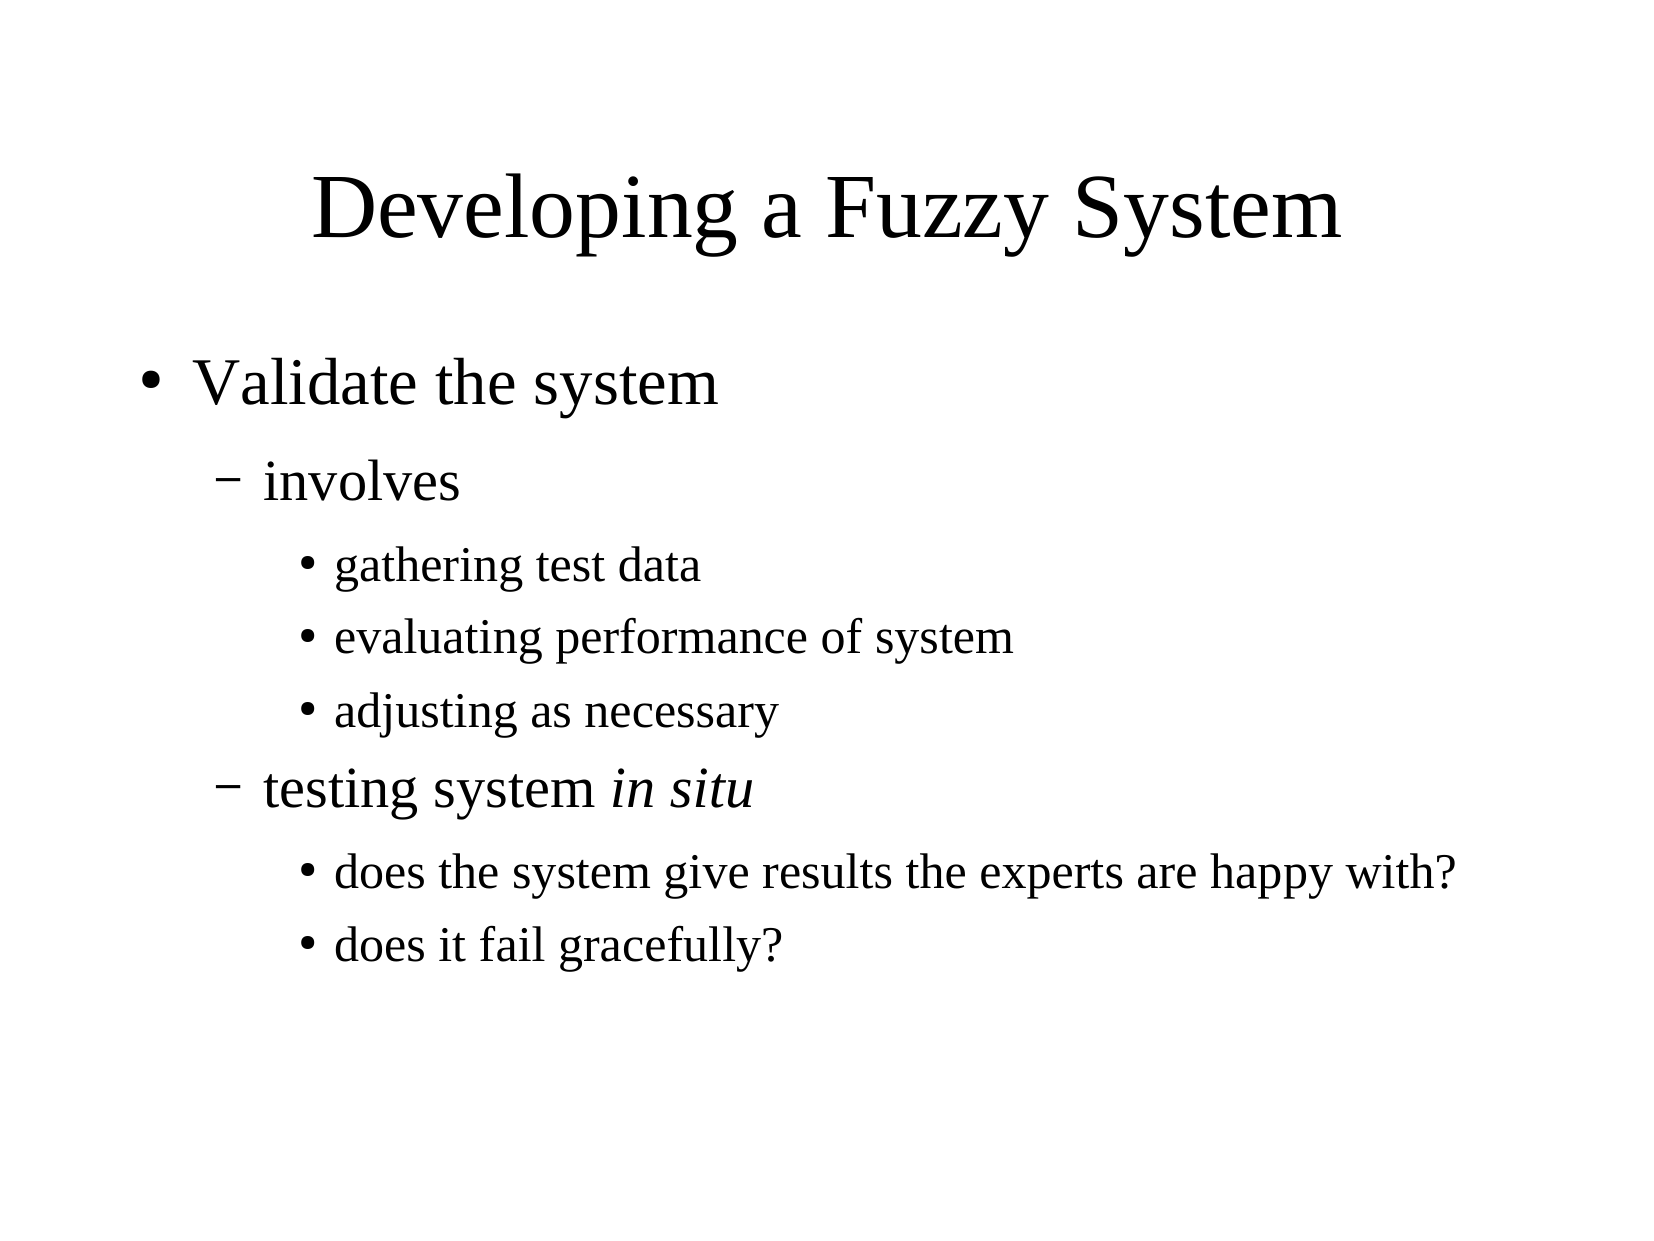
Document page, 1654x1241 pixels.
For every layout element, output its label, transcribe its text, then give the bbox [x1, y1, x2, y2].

list Validate the system involves gathering test data evaluating performance of system adjusting as necessary testing system in situ does the system give results the experts are happy with? does it fail gracefully? [121, 344, 1534, 1127]
title Developing a Fuzzy System [121, 102, 1534, 311]
